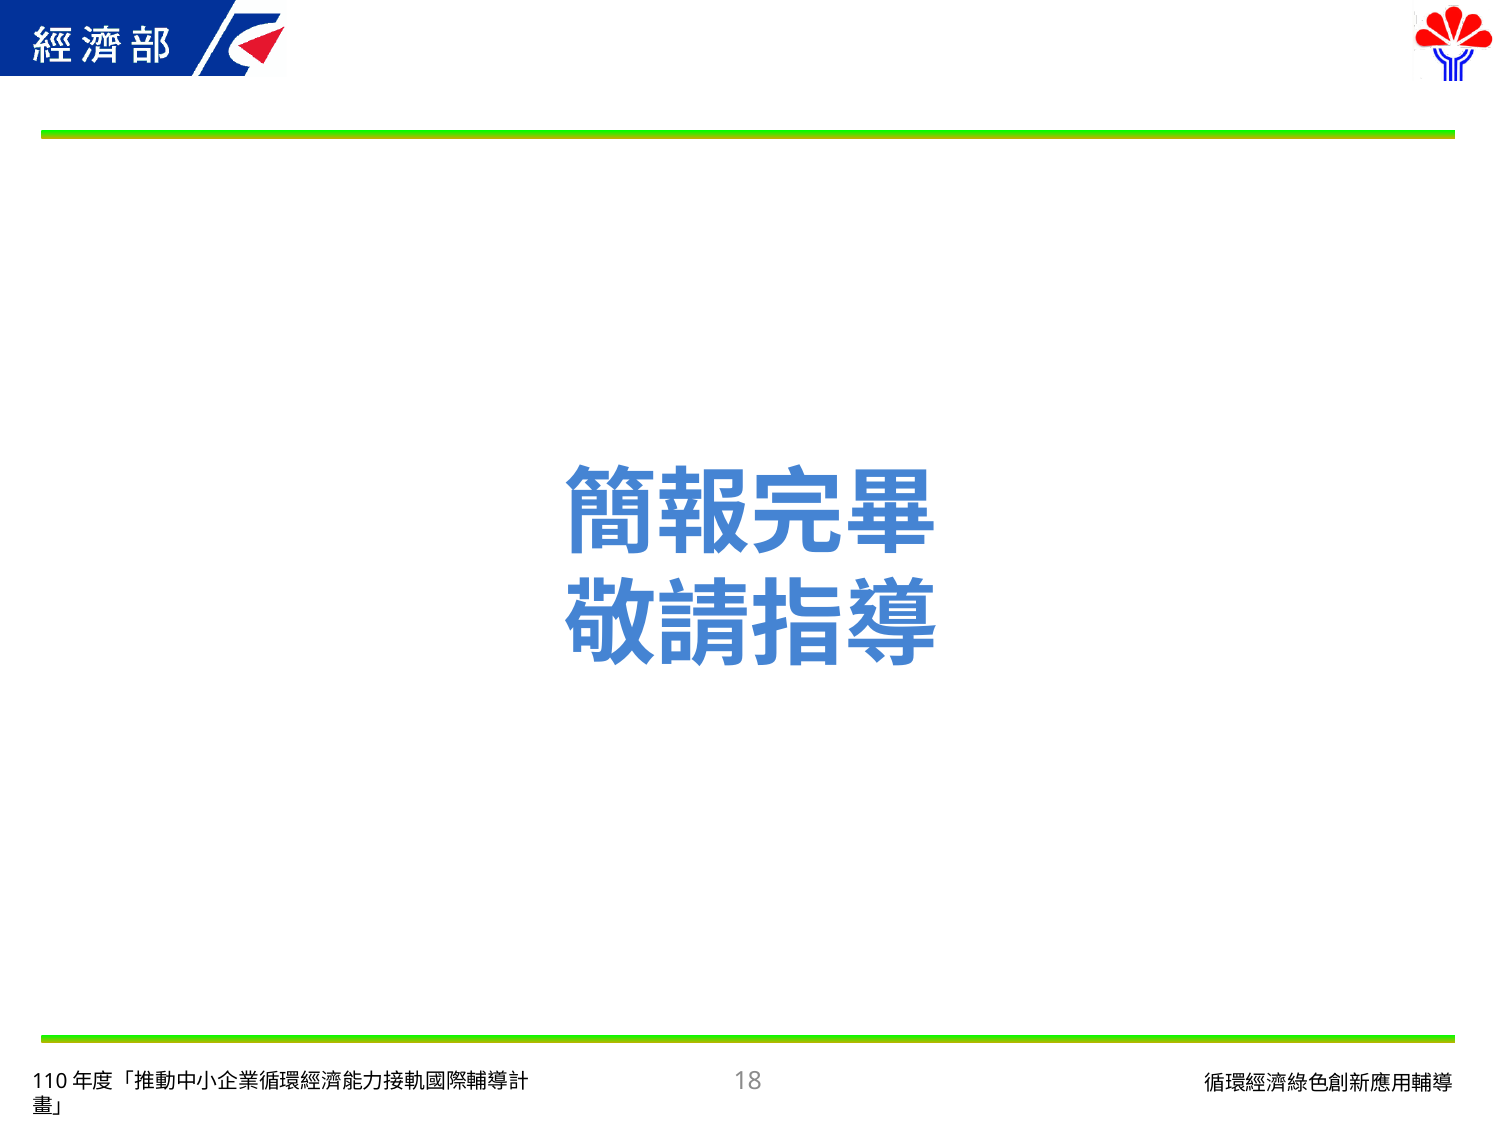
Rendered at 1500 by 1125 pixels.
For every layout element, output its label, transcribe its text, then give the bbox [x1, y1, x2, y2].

picture [0, 0, 287, 77]
picture [1412, 0, 1497, 81]
slide_number <編號> [572, 1051, 923, 1112]
text_box 簡報完畢 敬請指導 [375, 444, 1126, 685]
